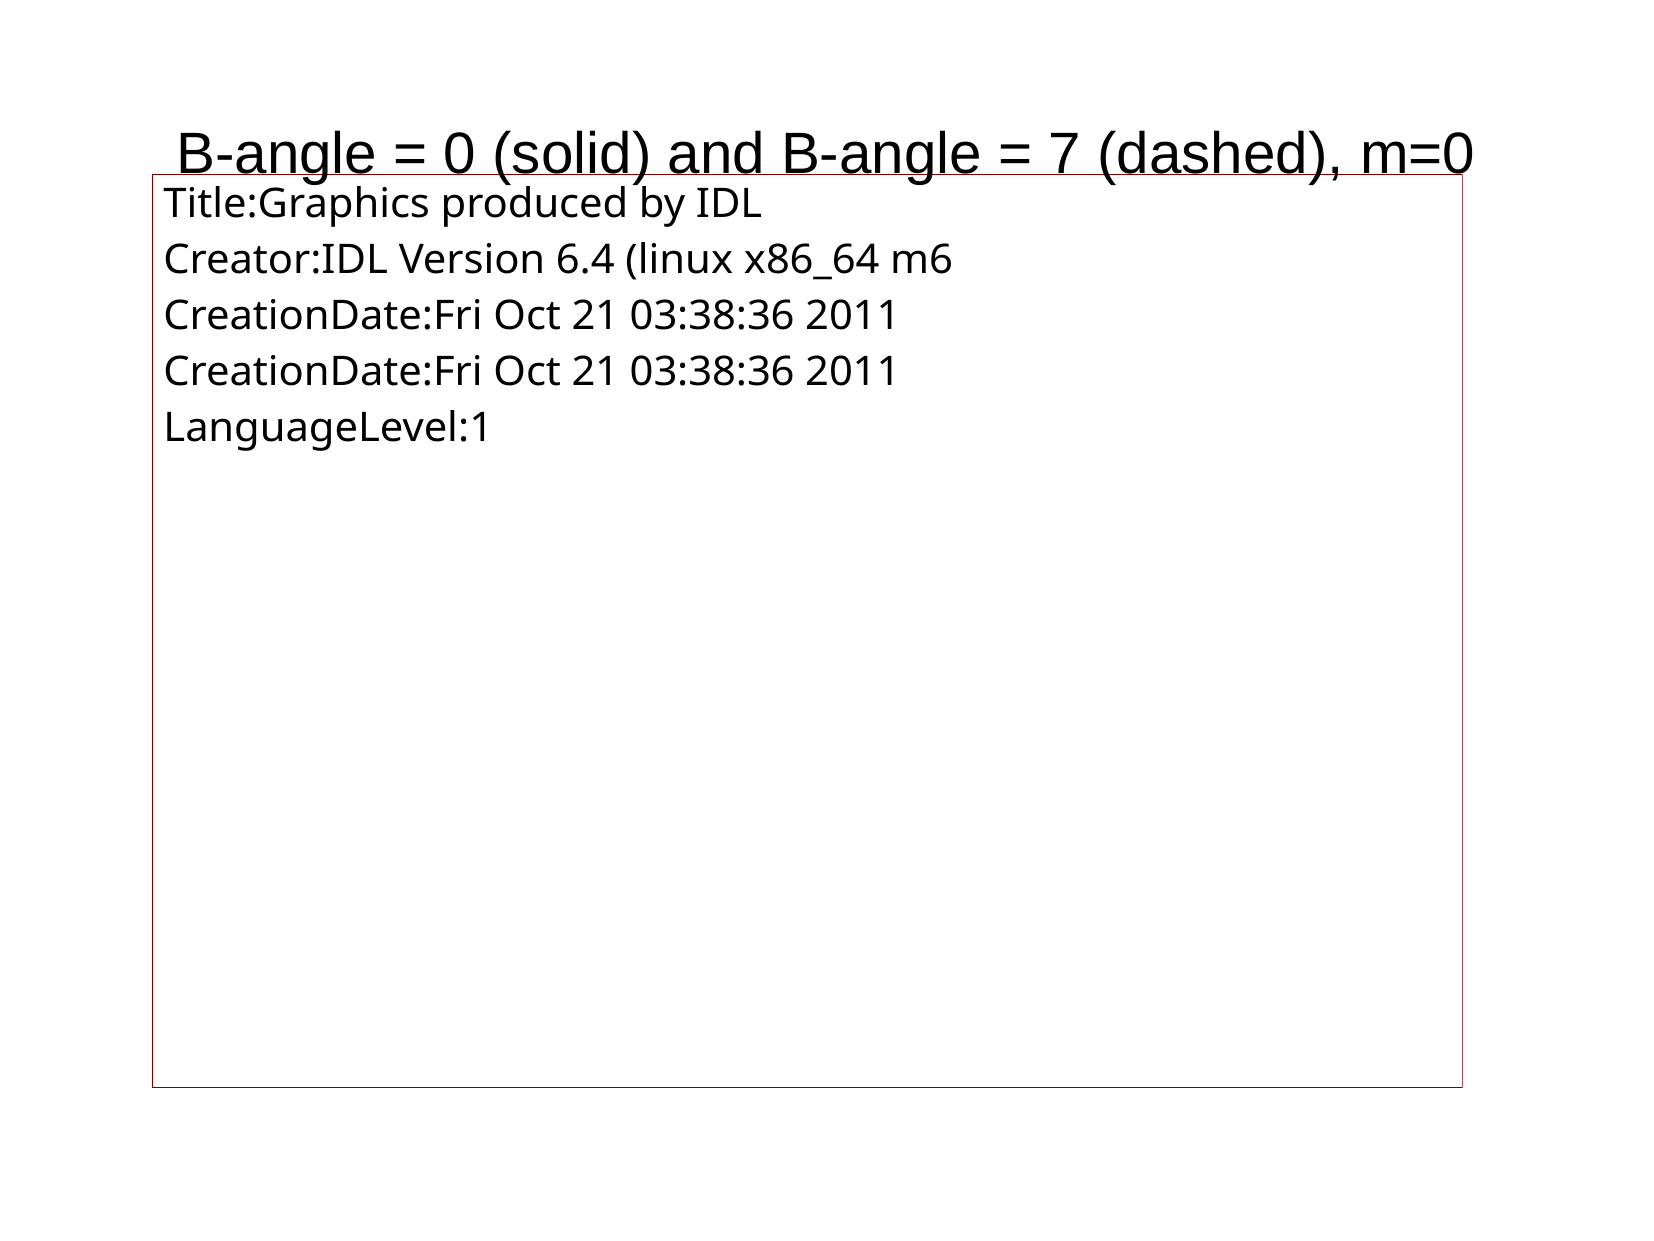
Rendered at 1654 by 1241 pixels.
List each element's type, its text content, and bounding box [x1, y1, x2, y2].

title B-angle = 0 (solid) and B-angle = 7 (dashed), m=0 [82, 56, 1571, 250]
picture [150, 250, 1463, 1088]
